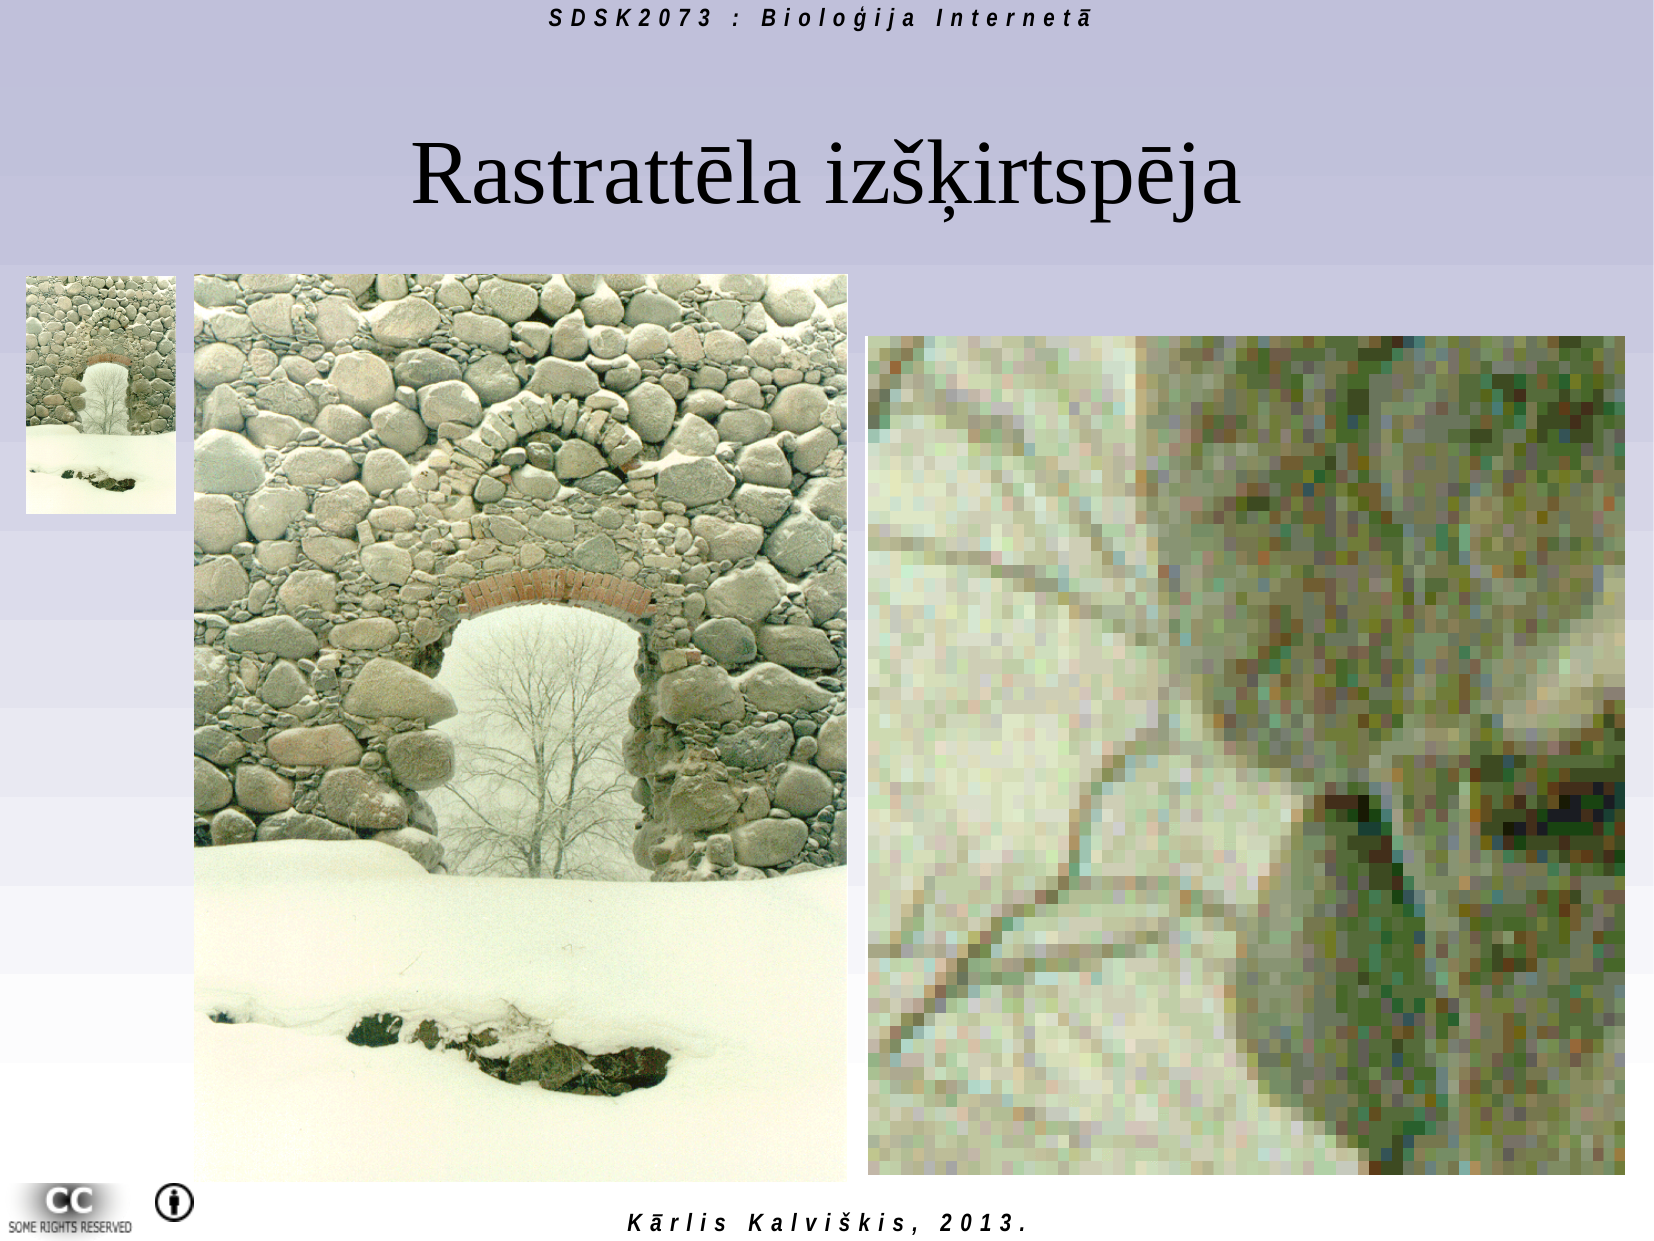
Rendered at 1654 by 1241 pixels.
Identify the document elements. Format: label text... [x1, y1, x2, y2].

title Rastrattēla izšķirtspēja [29, 49, 1625, 296]
picture [0, 0, 1654, 1241]
